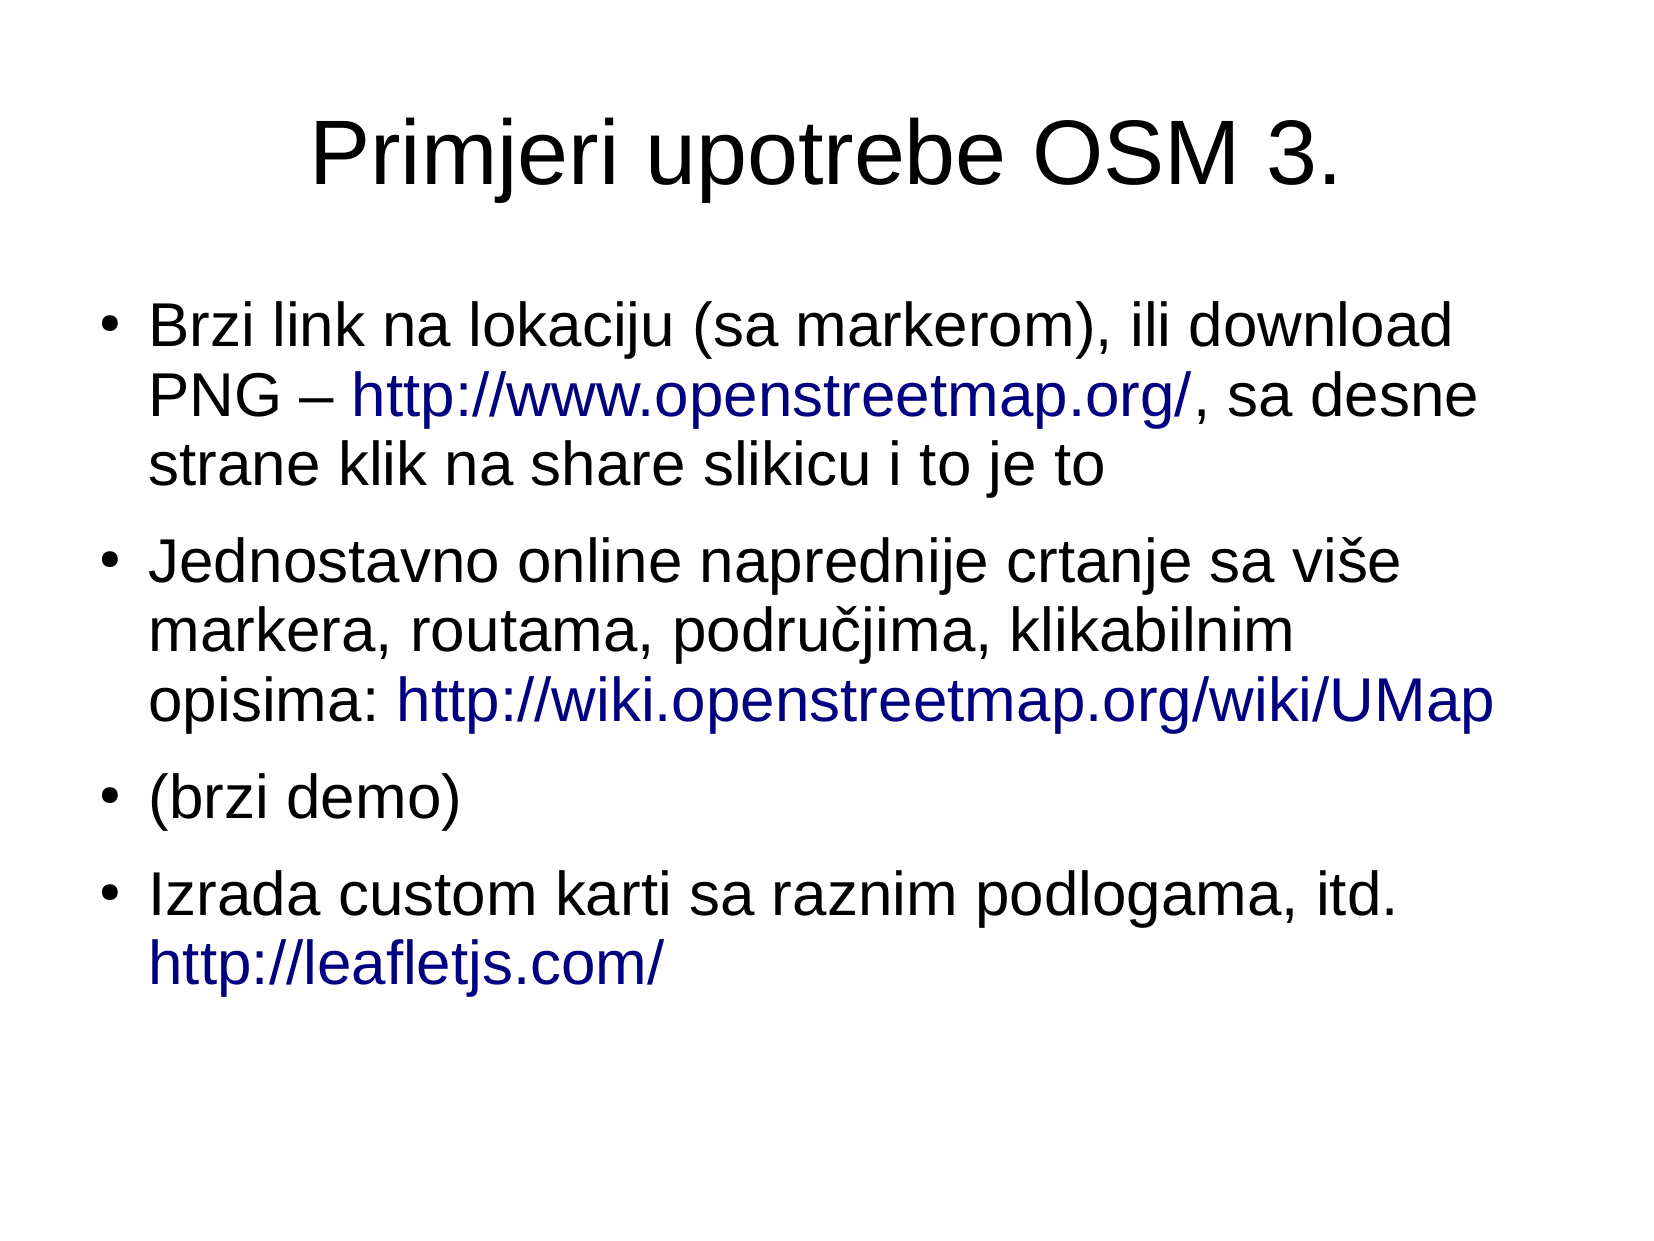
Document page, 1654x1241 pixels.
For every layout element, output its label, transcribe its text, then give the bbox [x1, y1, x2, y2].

title Primjeri upotrebe OSM 3. [82, 49, 1571, 257]
list Brzi link na lokaciju (sa markerom), ili download PNG – http://www.openstreetmap.org/, sa desne strane klik na share slikicu i to je to Jednostavno online naprednije crtanje sa više markera, routama, područjima, klikabilnim opisima: http://wiki.openstreetmap.org/wiki/UMap (brzi demo) Izrada custom karti sa raznim podlogama, itd. http://leafletjs.com/ [82, 290, 1538, 1010]
